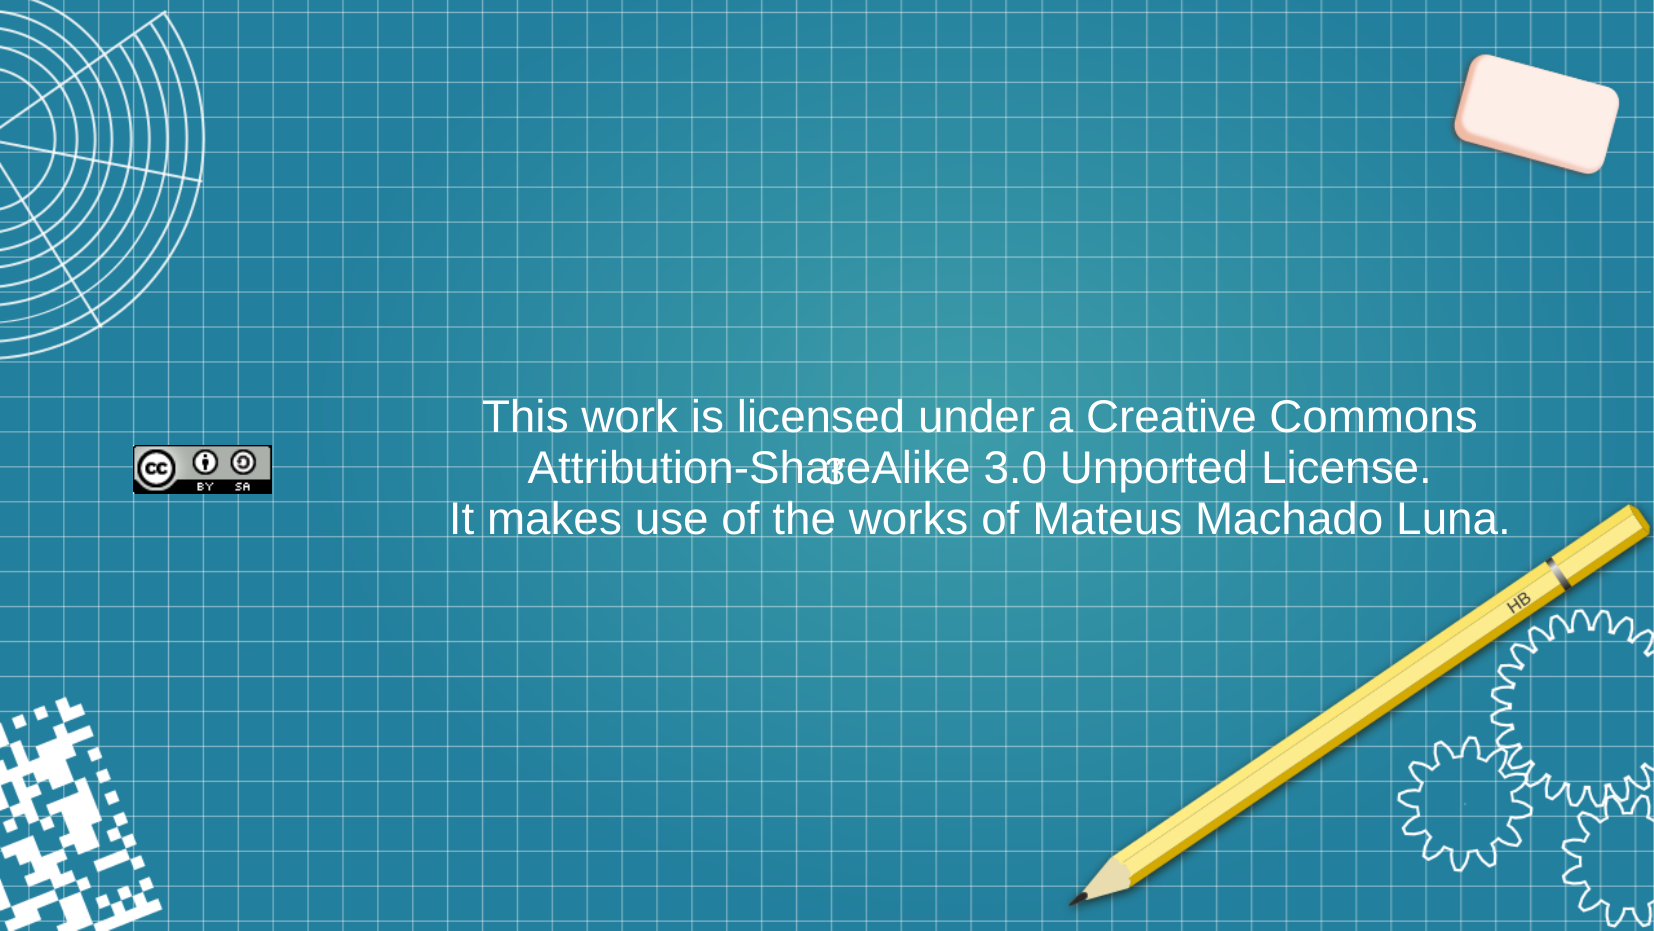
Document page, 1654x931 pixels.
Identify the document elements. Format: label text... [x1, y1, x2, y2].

picture [0, 0, 1654, 931]
title This work is licensed under a Creative Commons Attribution-ShareAlike 3.0 Unported License. It makes use of the works of Mateus Machado Luna. [389, 389, 1571, 546]
